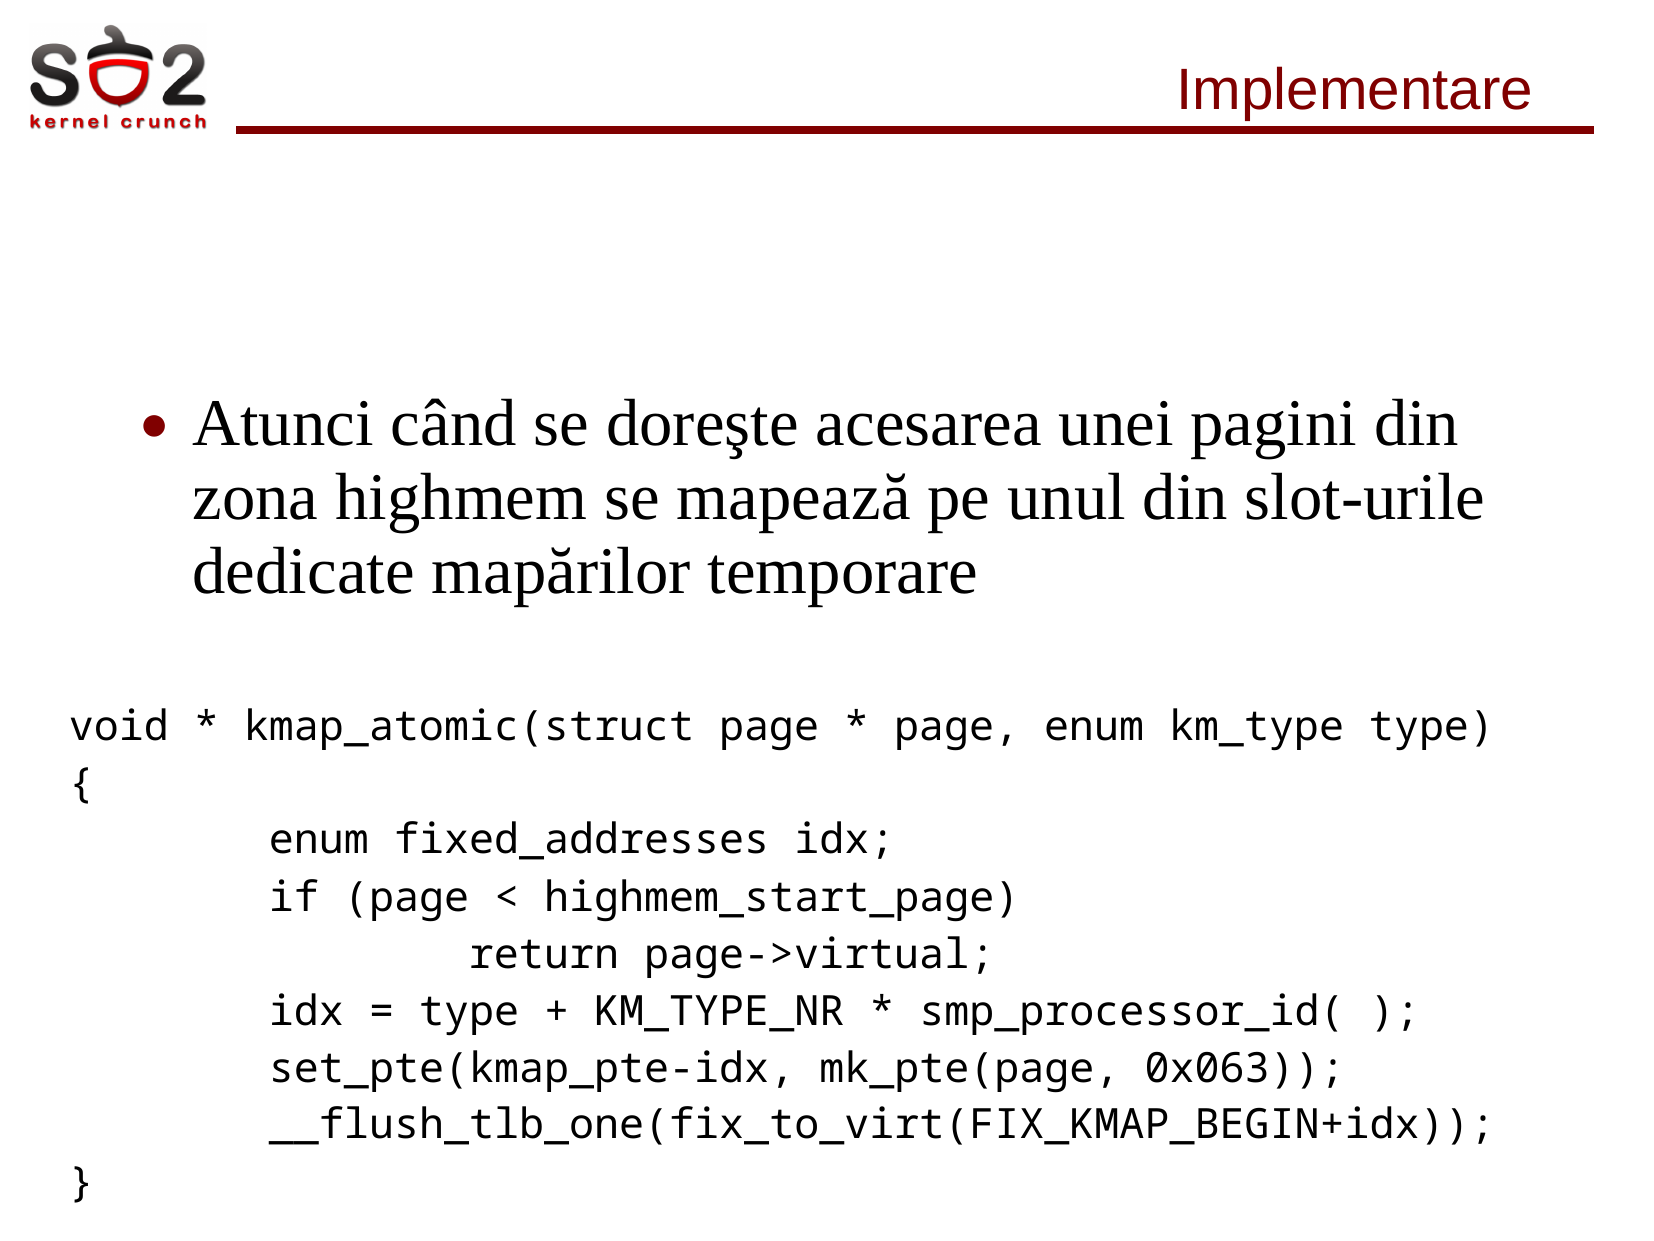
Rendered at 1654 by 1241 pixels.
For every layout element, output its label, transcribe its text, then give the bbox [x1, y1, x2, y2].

picture [29, 23, 121, 130]
title Implementare [121, 1, 1534, 178]
text_box void * kmap_atomic(struct page * page, enum km_type type) { enum fixed_addresses idx; if (page < highmem_start_page) return page->virtual; idx = type + KM_TYPE_NR * smp_processor_id( ); set_pte(kmap_pte-idx, mk_pte(page, 0x063)); __flush_tlb_one(fix_to_virt(FIX_KMAP_BEGIN+idx)); } [54, 687, 1602, 1193]
list Atunci când se doreşte acesarea unei pagini din zona highmem se mapează pe unul din slot-urile dedicate mapărilor temporare [121, 344, 1534, 650]
